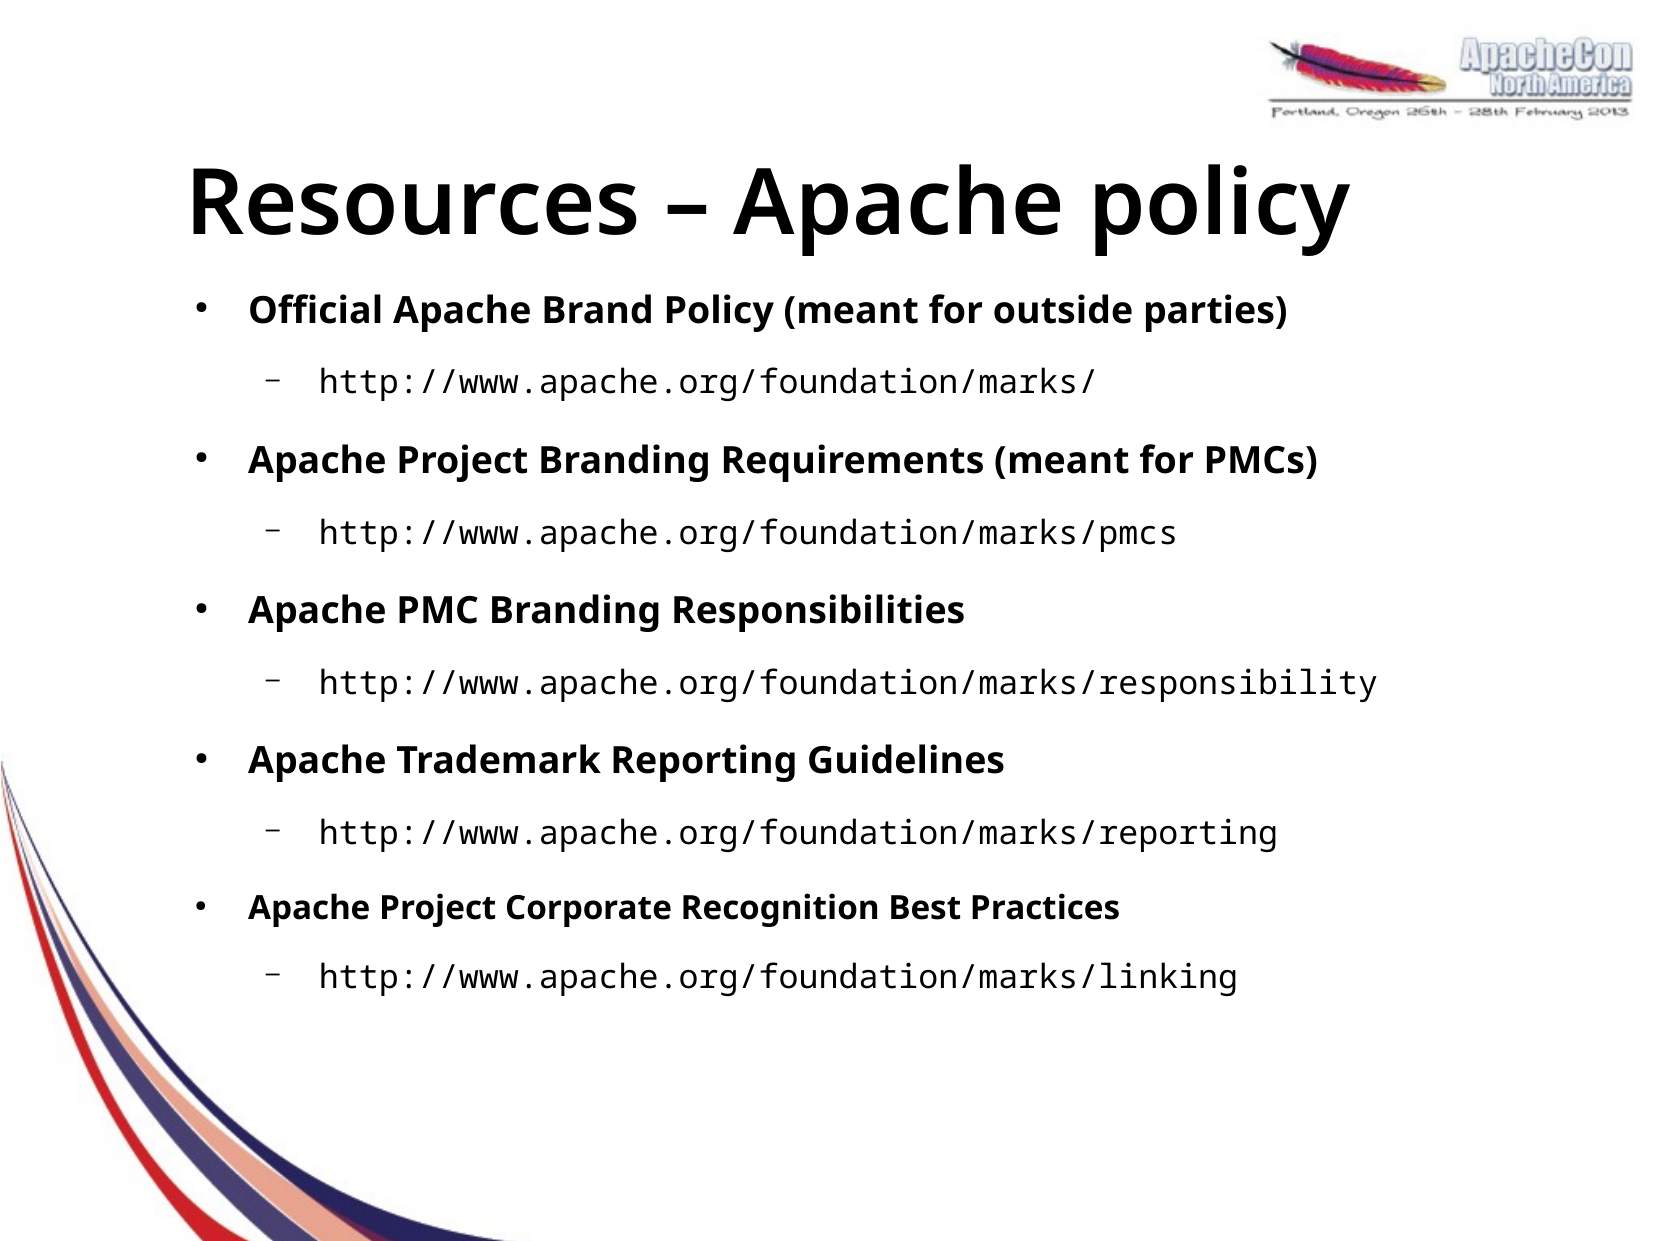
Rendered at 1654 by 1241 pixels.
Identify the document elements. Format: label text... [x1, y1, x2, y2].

list Official Apache Brand Policy (meant for outside parties) http://www.apache.org/foundation/marks/ Apache Project Branding Requirements (meant for PMCs) http://www.apache.org/foundation/marks/pmcs Apache PMC Branding Responsibilities http://www.apache.org/foundation/marks/responsibility Apache Trademark Reporting Guidelines http://www.apache.org/foundation/marks/reporting Apache Project Corporate Recognition Best Practices http://www.apache.org/foundation/marks/linking [177, 283, 1536, 1004]
title Resources – Apache policy [177, 134, 1536, 262]
picture [0, 0, 1654, 1241]
